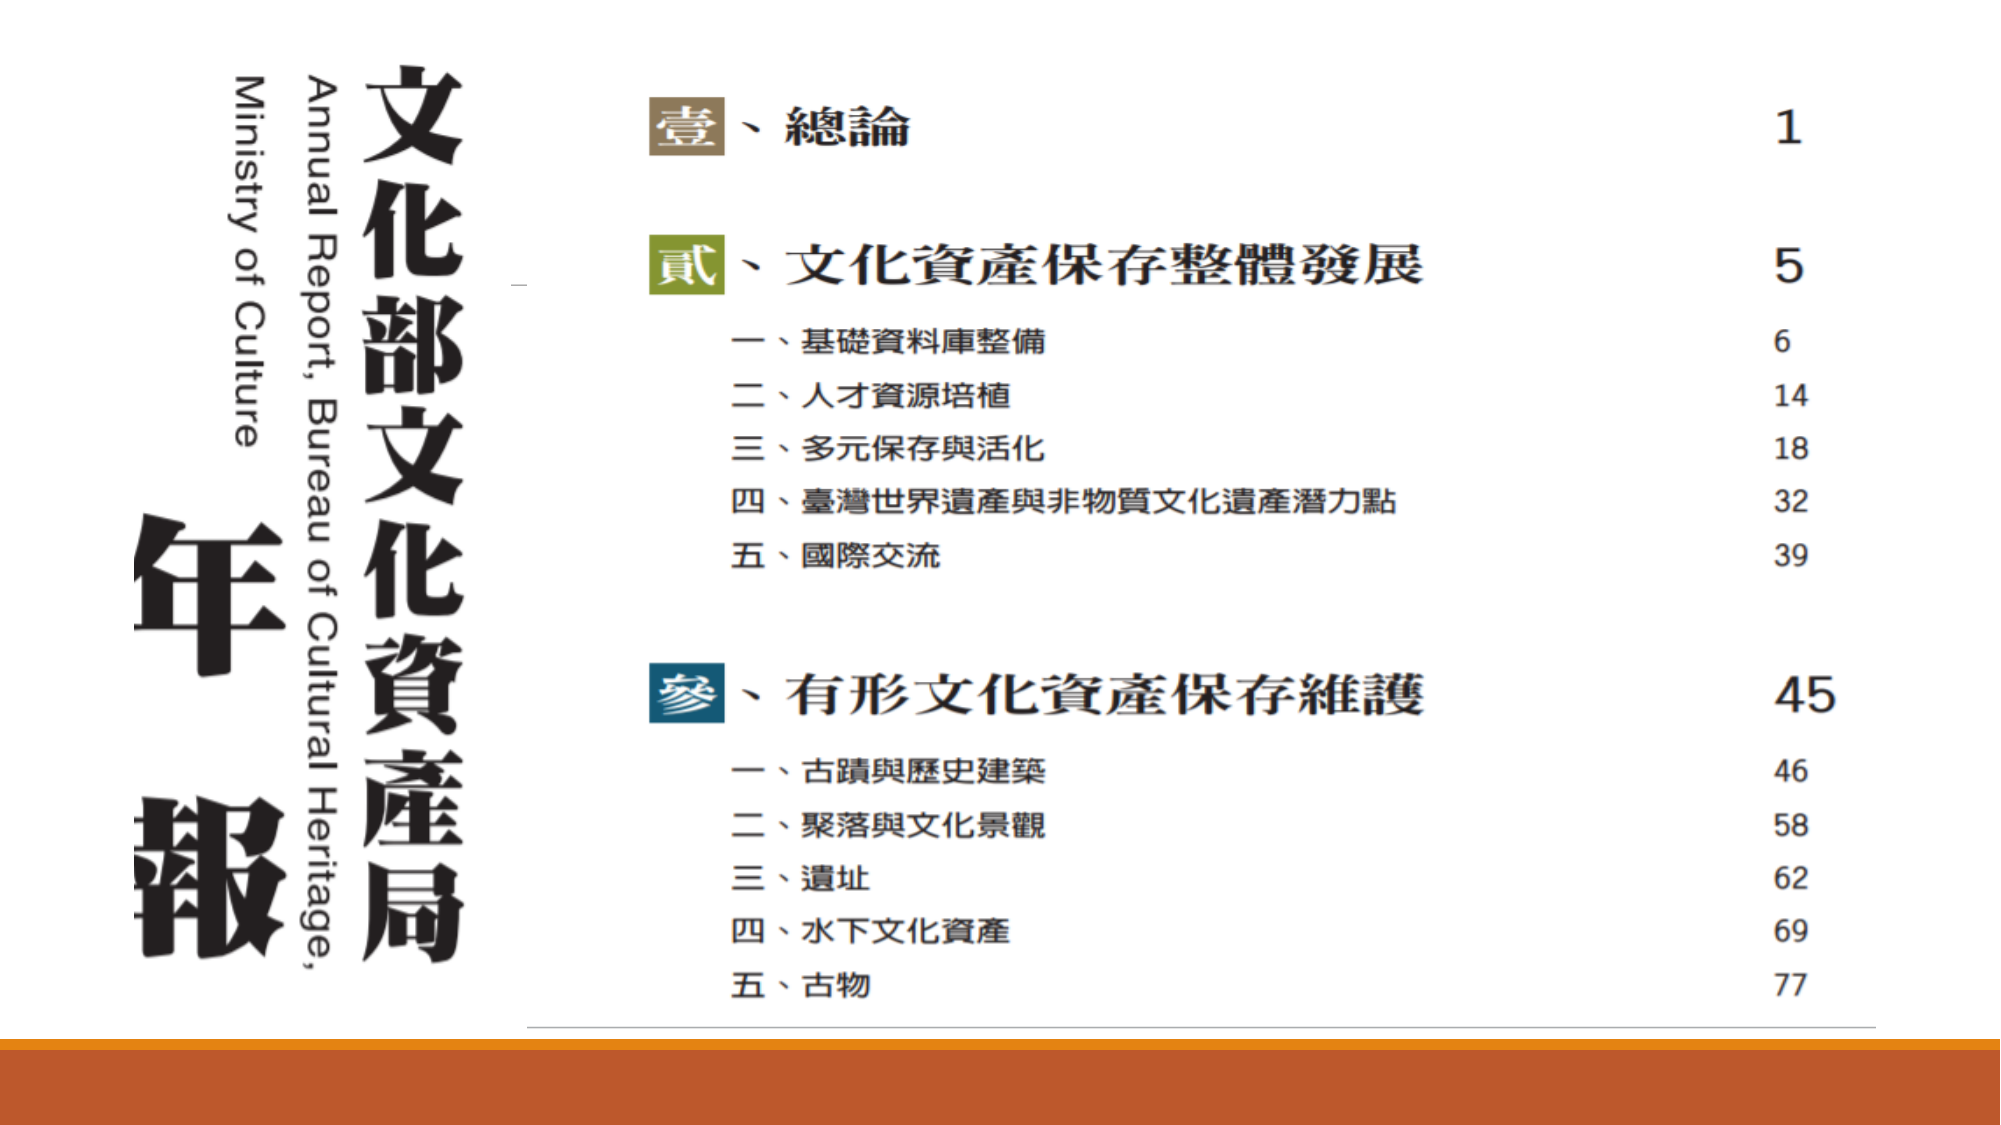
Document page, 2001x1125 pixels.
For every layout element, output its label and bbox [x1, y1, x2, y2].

picture [527, 57, 1876, 1034]
picture [134, 57, 511, 1034]
